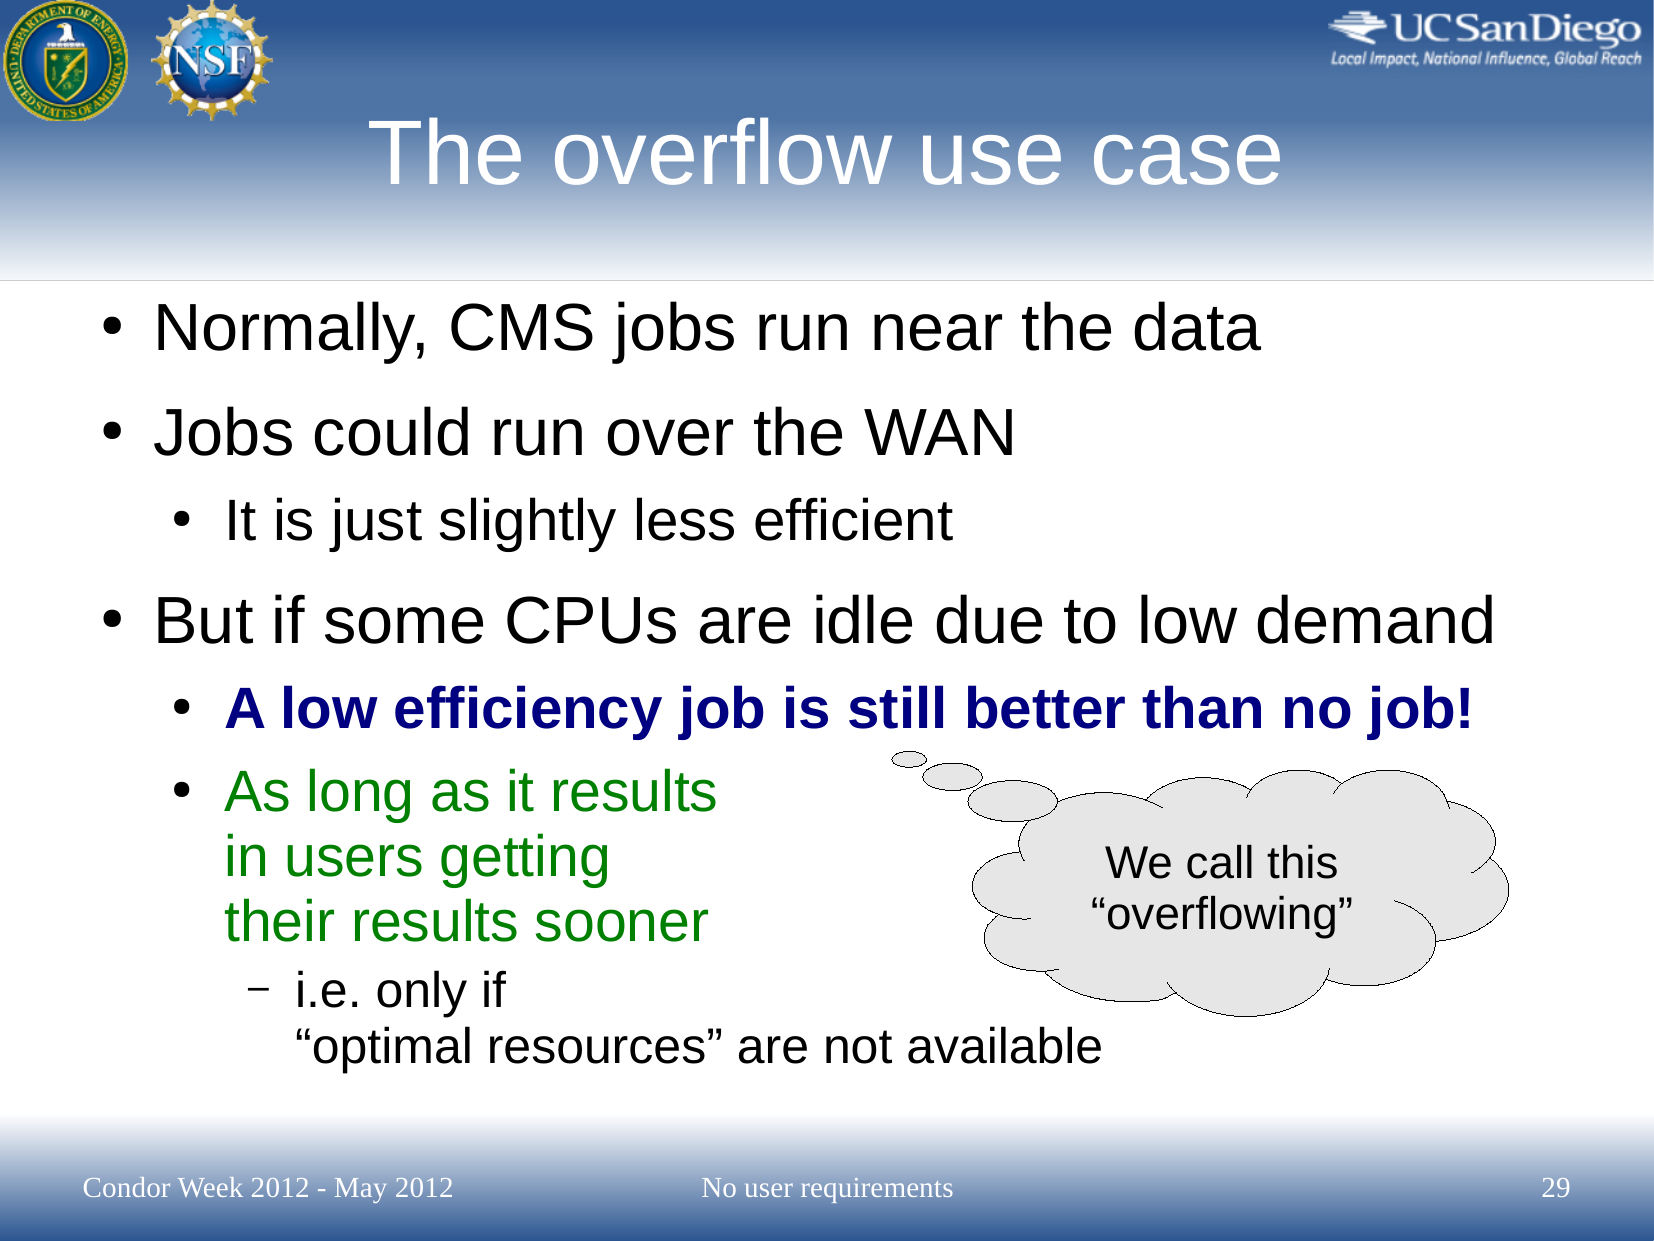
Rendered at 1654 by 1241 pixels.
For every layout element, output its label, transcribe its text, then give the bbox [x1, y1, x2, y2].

picture [0, 0, 1654, 288]
title The overflow use case [82, 56, 1571, 250]
list Normally, CMS jobs run near the data Jobs could run over the WAN It is just slightly less efficient But if some CPUs are idle due to low demand A low efficiency job is still better than no job! As long as it results in users getting their results sooner i.e. only if “optimal resources” are not available [82, 290, 1636, 1109]
text_box We call this “overflowing” [967, 770, 1509, 1017]
text_box We call this “overflowing” [922, 763, 983, 791]
text_box We call this “overflowing” [891, 751, 927, 768]
